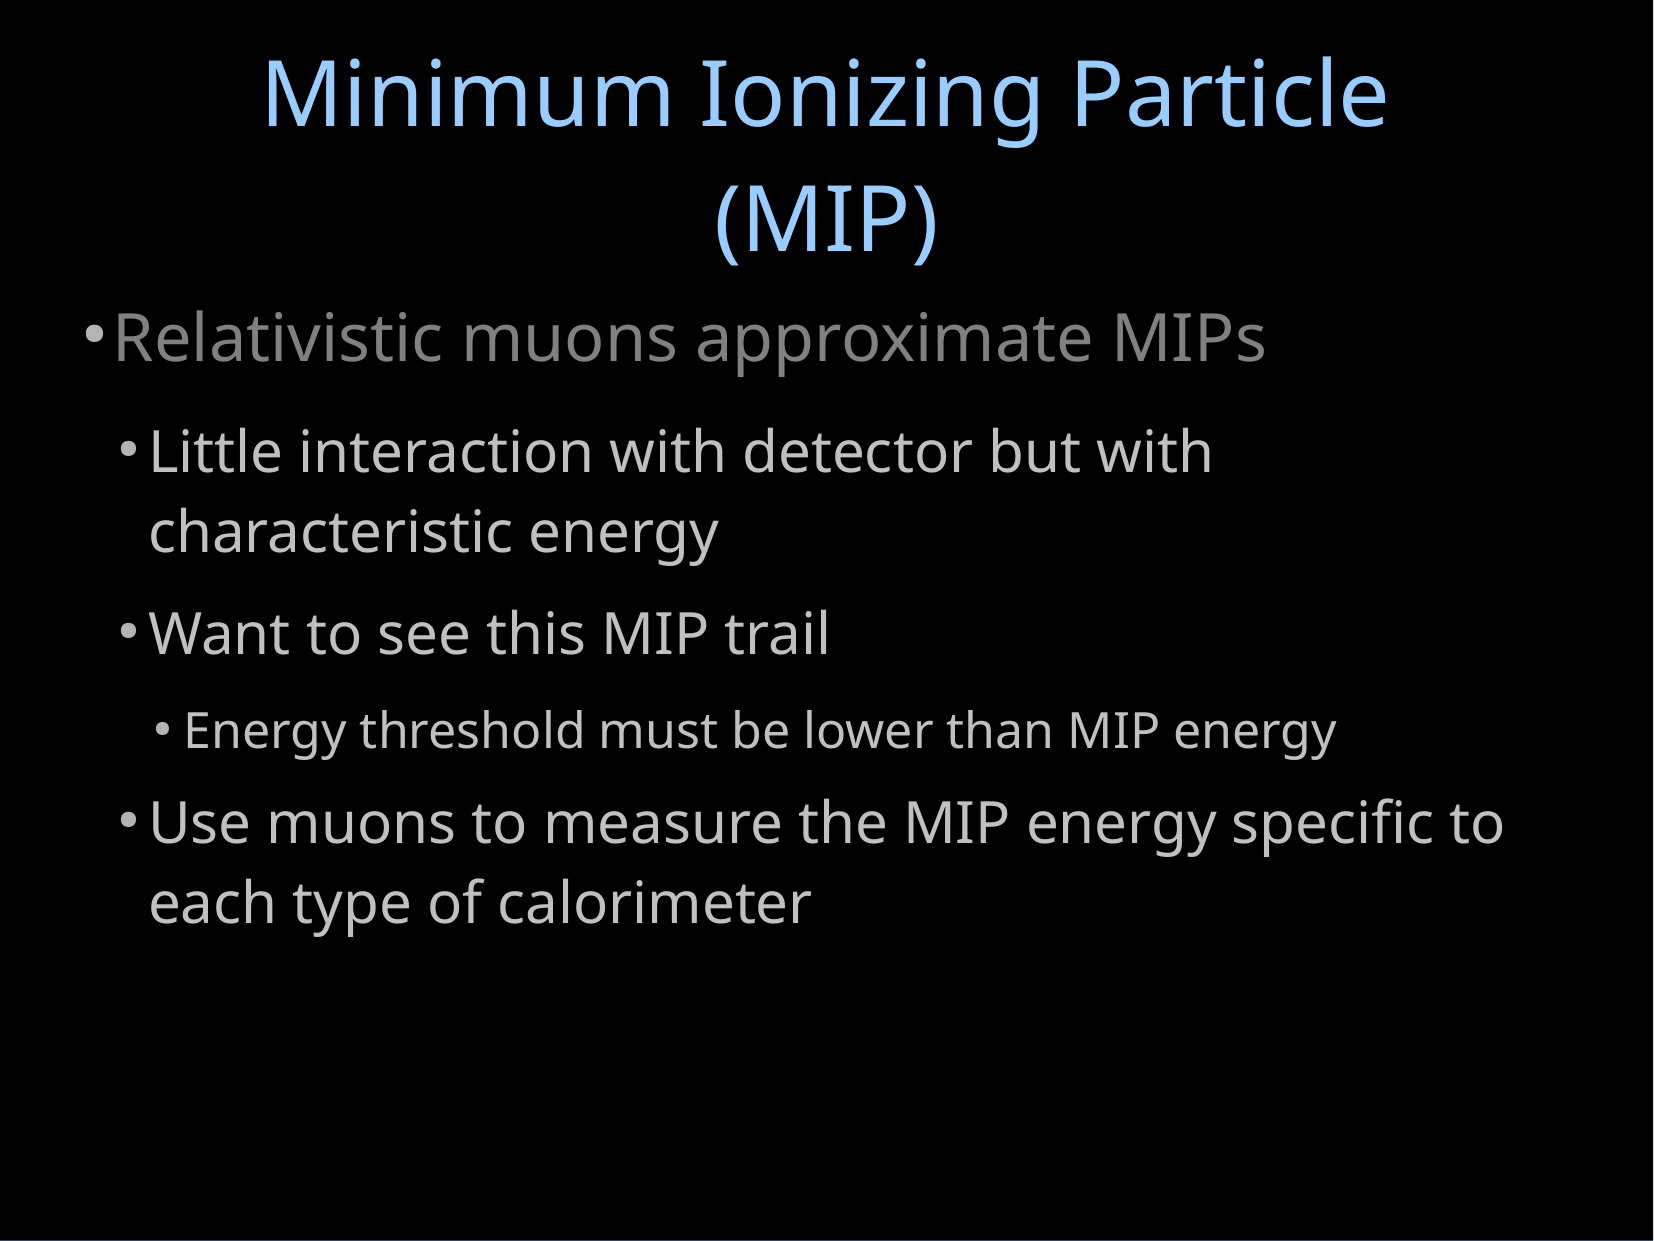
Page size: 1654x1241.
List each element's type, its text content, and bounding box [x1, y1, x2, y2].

list Relativistic muons approximate MIPs Little interaction with detector but with characteristic energy Want to see this MIP trail Energy threshold must be lower than MIP energy Use muons to measure the MIP energy specific to each type of calorimeter [82, 290, 1571, 1110]
title Minimum Ionizing Particle (MIP) [82, 29, 1571, 277]
